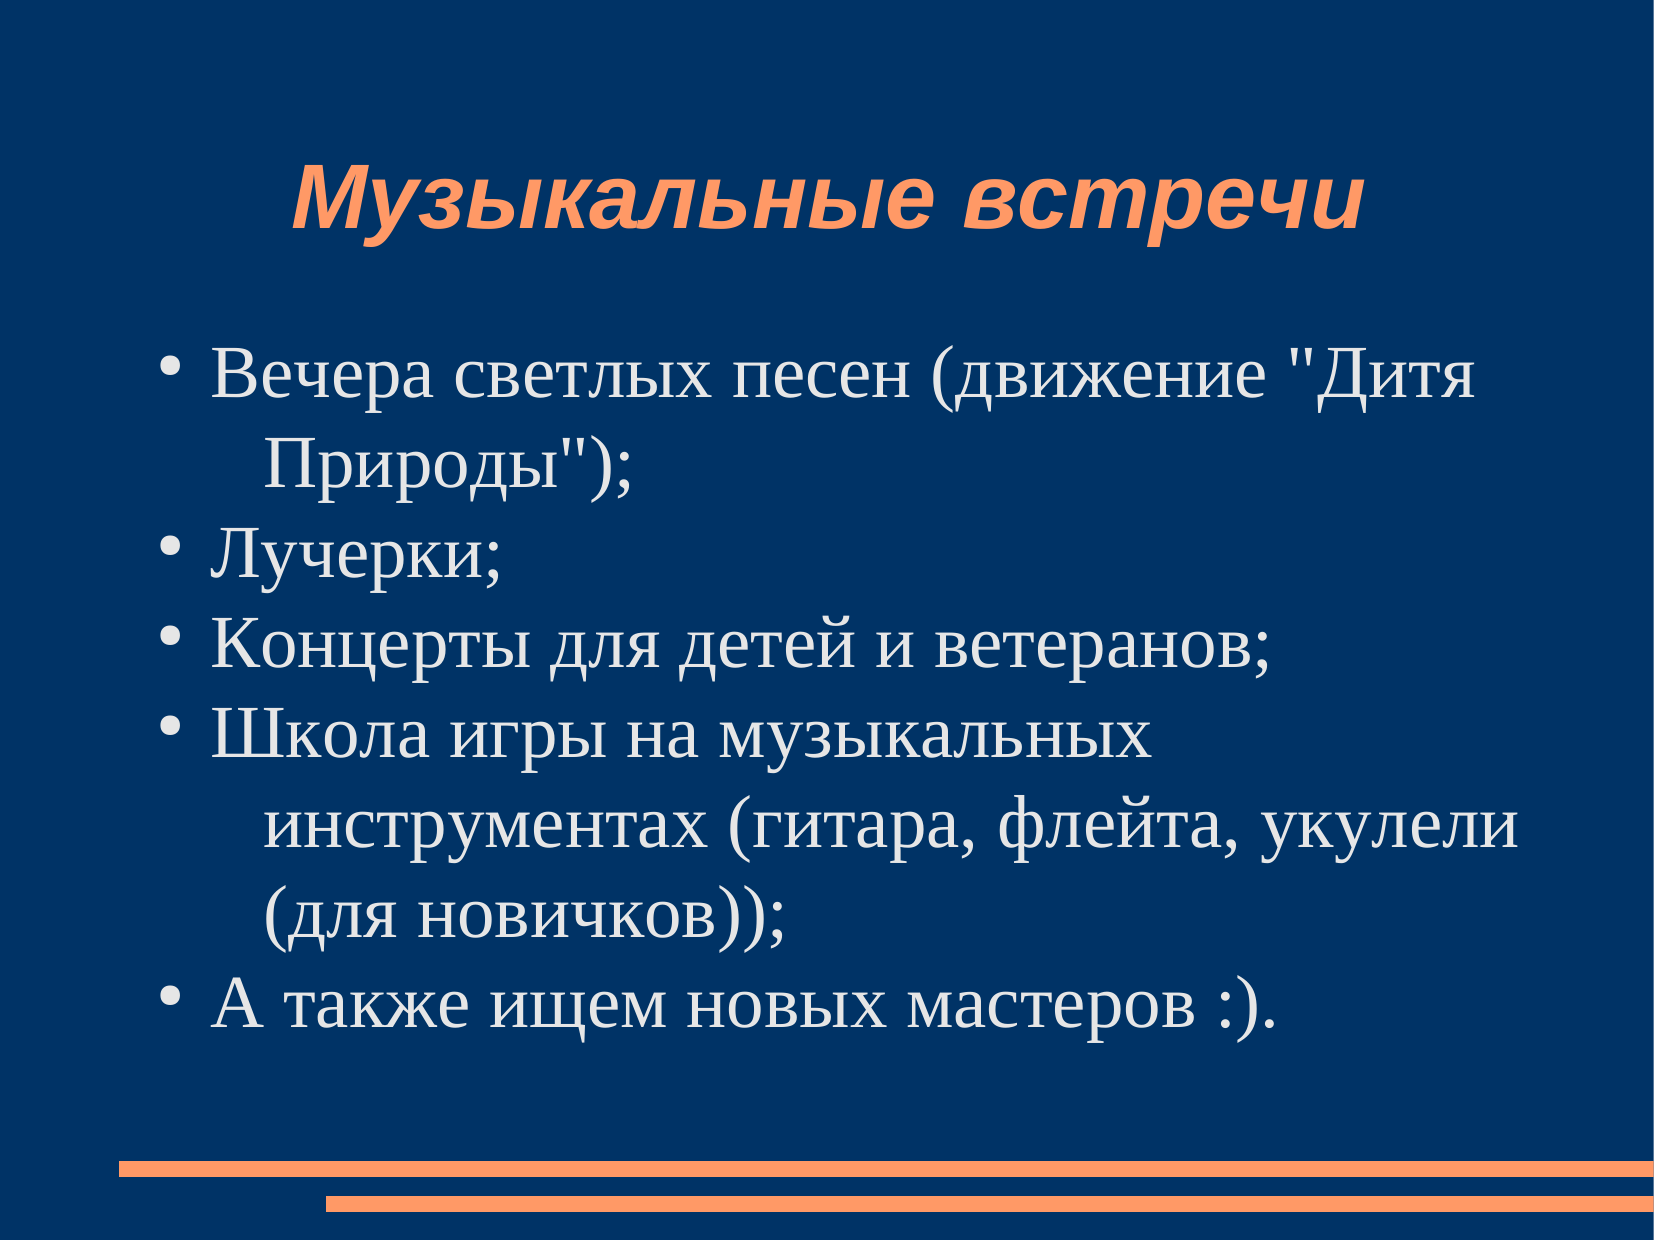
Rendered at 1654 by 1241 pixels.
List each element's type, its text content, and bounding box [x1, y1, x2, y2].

title Музыкальные встречи [123, 88, 1536, 296]
list Вечера светлых песен (движение "Дитя Природы"); Лучерки; Концерты для детей и ветеранов; Школа игры на музыкальных инструментах (гитара, флейта, укулели (для новичков)); А также ищем новых мастеров :). [121, 322, 1561, 1132]
